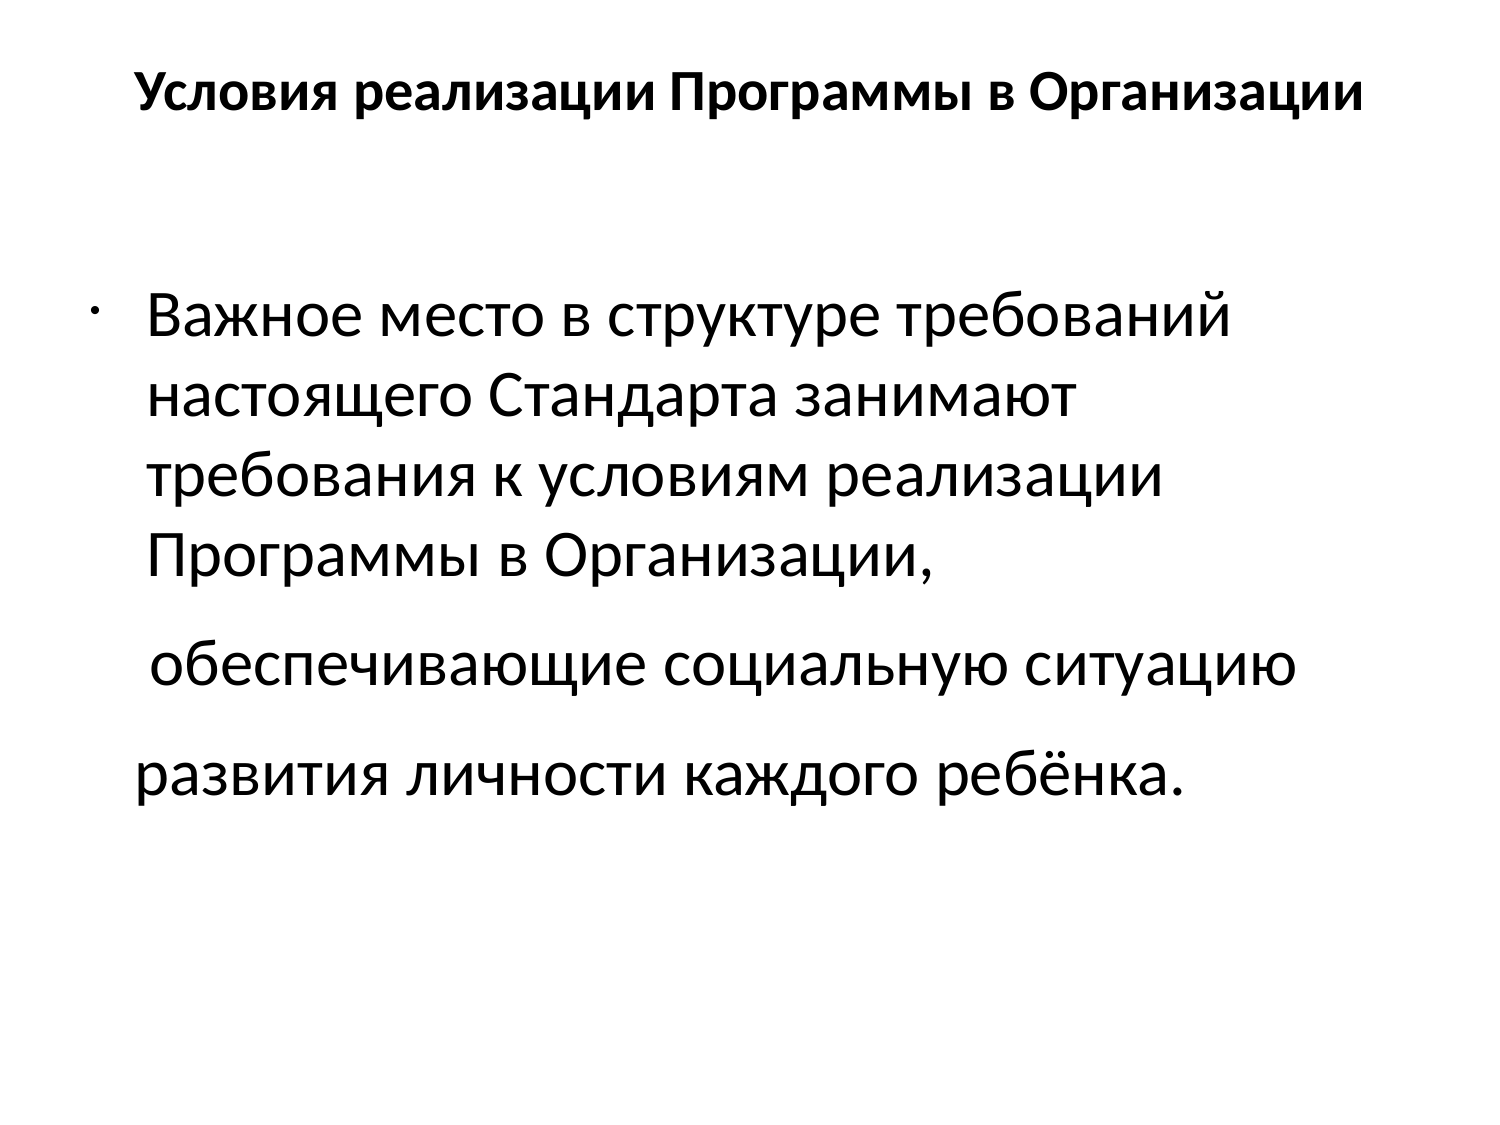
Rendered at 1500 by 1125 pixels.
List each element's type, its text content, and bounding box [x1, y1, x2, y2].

title Условия реализации Программы в Организации [75, 45, 1425, 138]
list Важное место в структуре требований настоящего Стандарта занимают требования к условиям реализации Программы в Организации, обеспечивающие социальную ситуацию развития личности каждого ребёнка. [75, 262, 1425, 1005]
